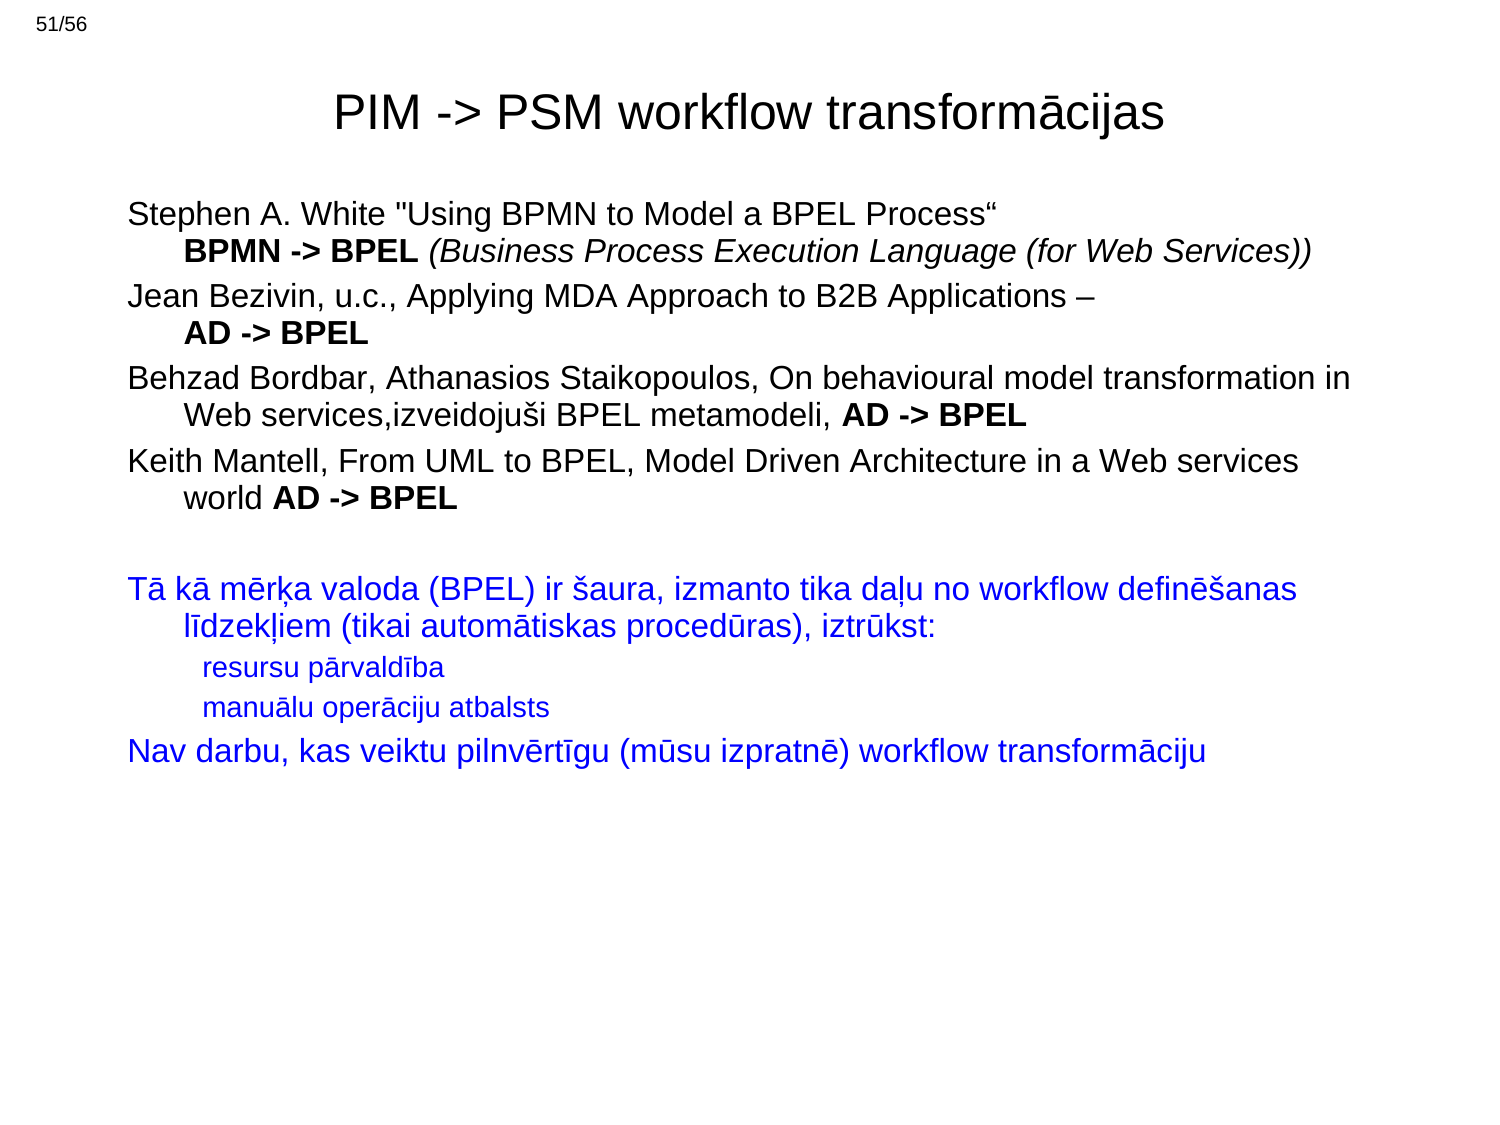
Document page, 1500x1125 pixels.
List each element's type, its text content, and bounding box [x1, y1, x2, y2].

list Stephen A. White "Using BPMN to Model a BPEL Process“ BPMN -> BPEL (Business Process Execution Language (for Web Services)) Jean Bezivin, u.c., Applying MDA Approach to B2B Applications – AD -> BPEL Behzad Bordbar, Athanasios Staikopoulos, On behavioural model transformation in Web services,izveidojuši BPEL metamodeli, AD -> BPEL Keith Mantell, From UML to BPEL, Model Driven Architecture in a Web services world AD -> BPEL Tā kā mērķa valoda (BPEL) ir šaura, izmanto tika daļu no workflow definēšanas līdzekļiem (tikai automātiskas procedūras), iztrūkst: resursu pārvaldība manuālu operāciju atbalsts Nav darbu, kas veiktu pilnvērtīgu (mūsu izpratnē) workflow transformāciju [112, 187, 1388, 1001]
title PIM -> PSM workflow transformācijas [112, 62, 1388, 163]
